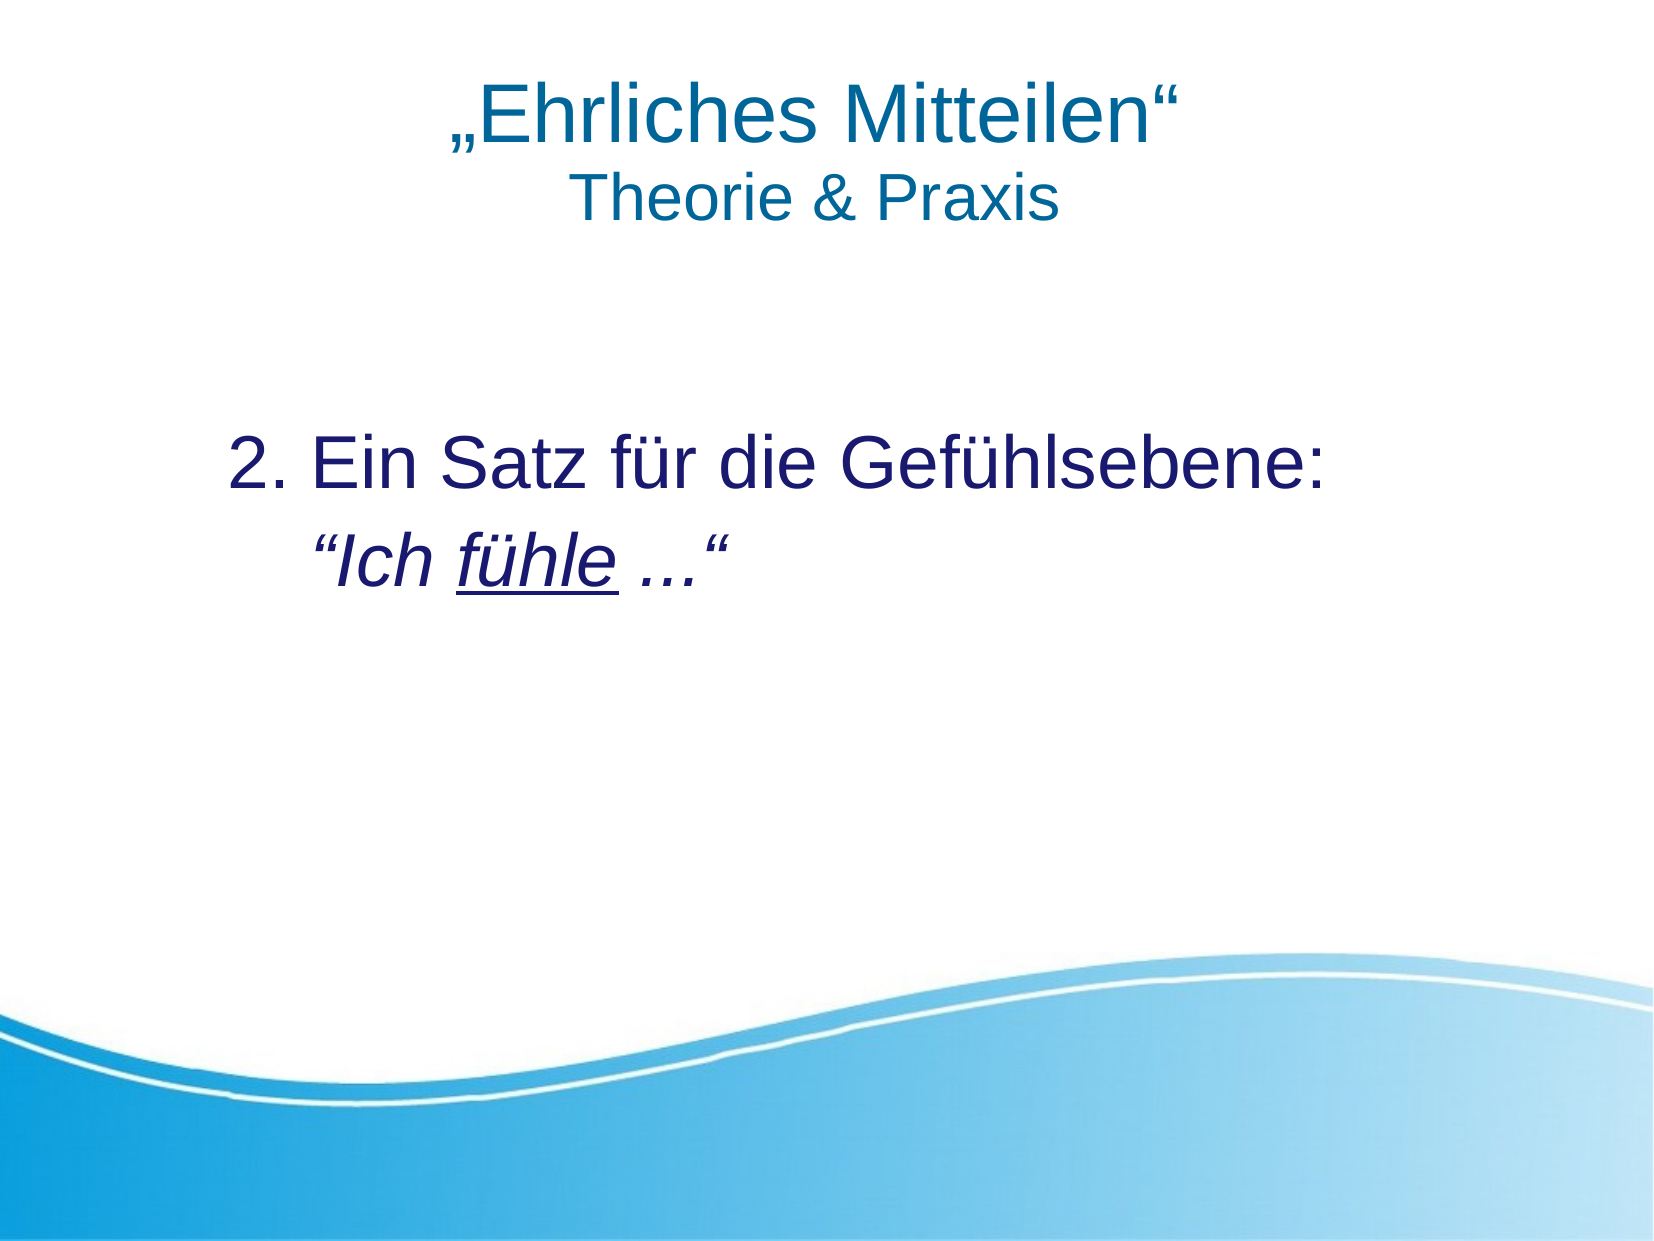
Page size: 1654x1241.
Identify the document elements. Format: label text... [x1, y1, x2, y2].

picture [0, 952, 1654, 1241]
text_box 2. Ein Satz für die Gefühlsebene: “Ich fühle ...“ [212, 413, 1654, 851]
title „Ehrliches Mitteilen“ Theorie & Praxis [70, 47, 1559, 255]
